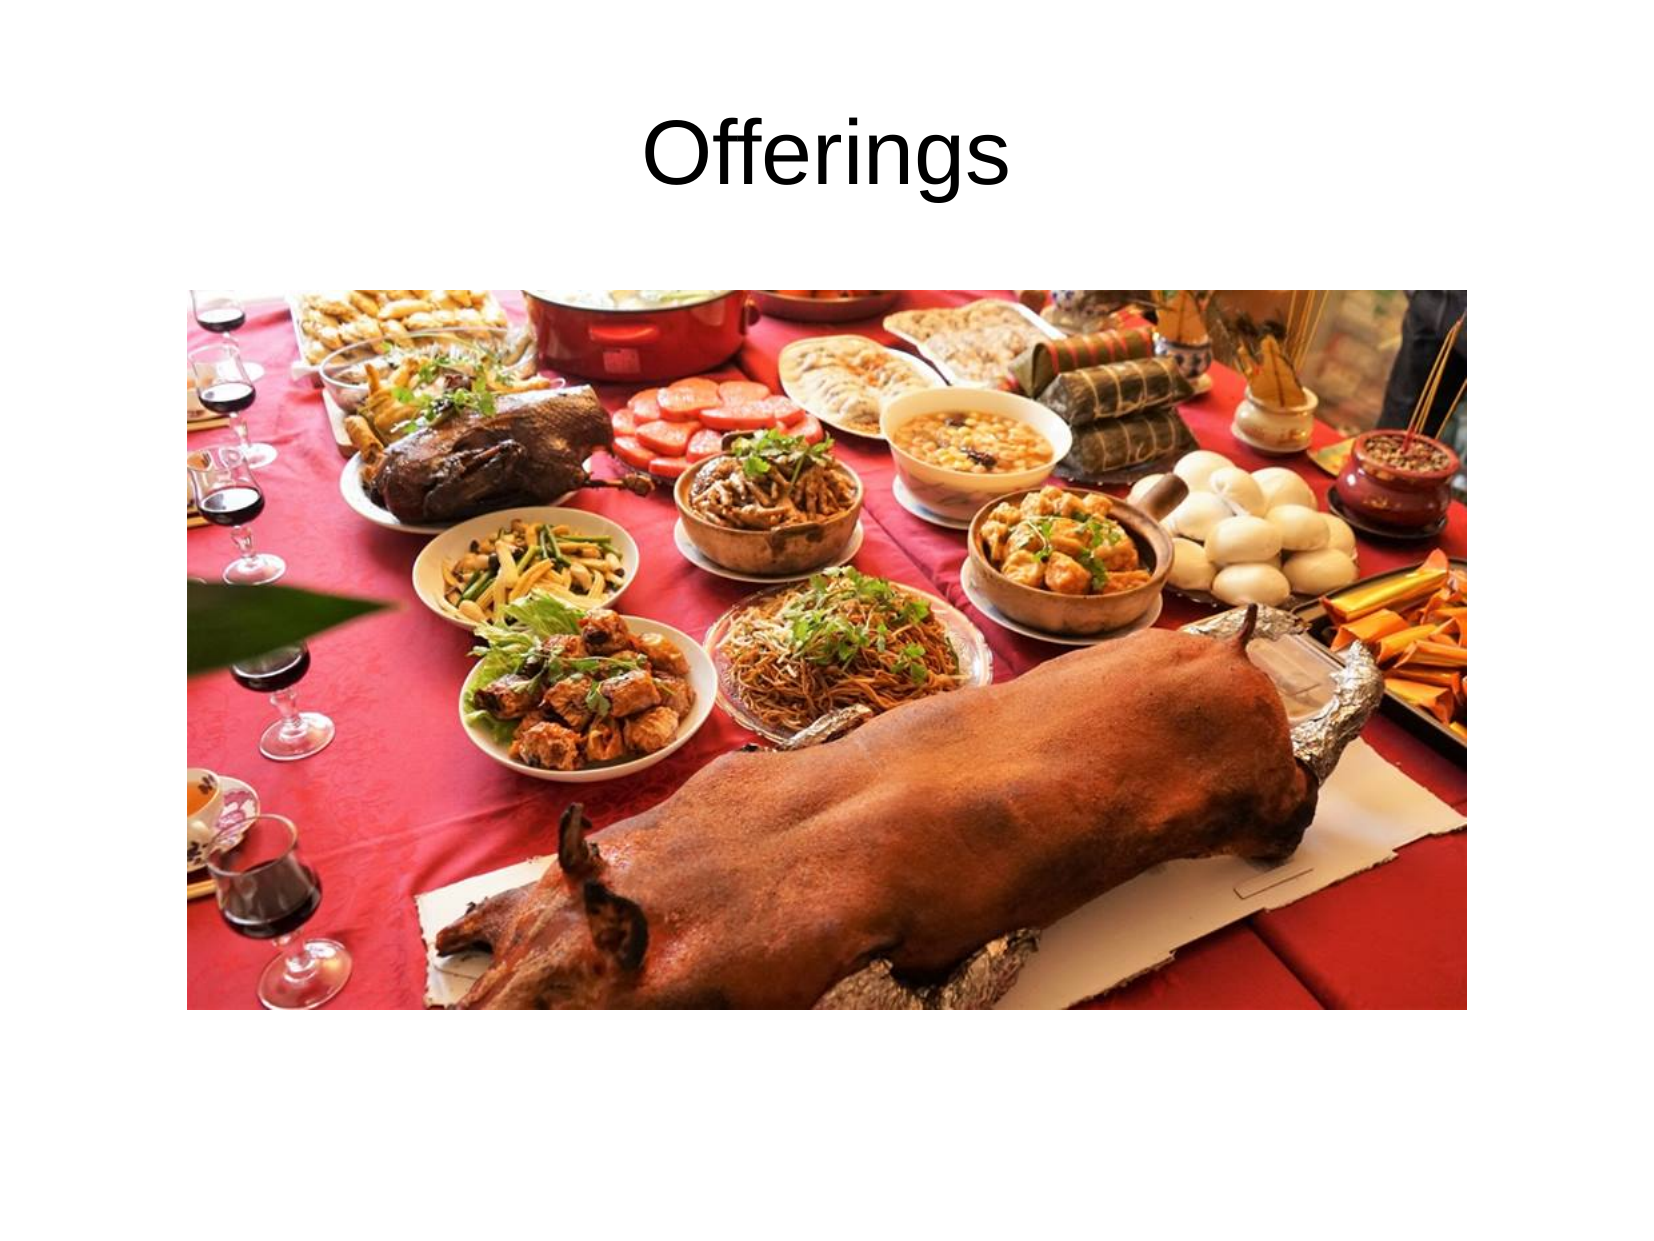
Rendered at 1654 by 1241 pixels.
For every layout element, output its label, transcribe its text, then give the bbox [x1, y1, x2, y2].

picture [187, 290, 1467, 1010]
title Offerings [82, 49, 1571, 257]
